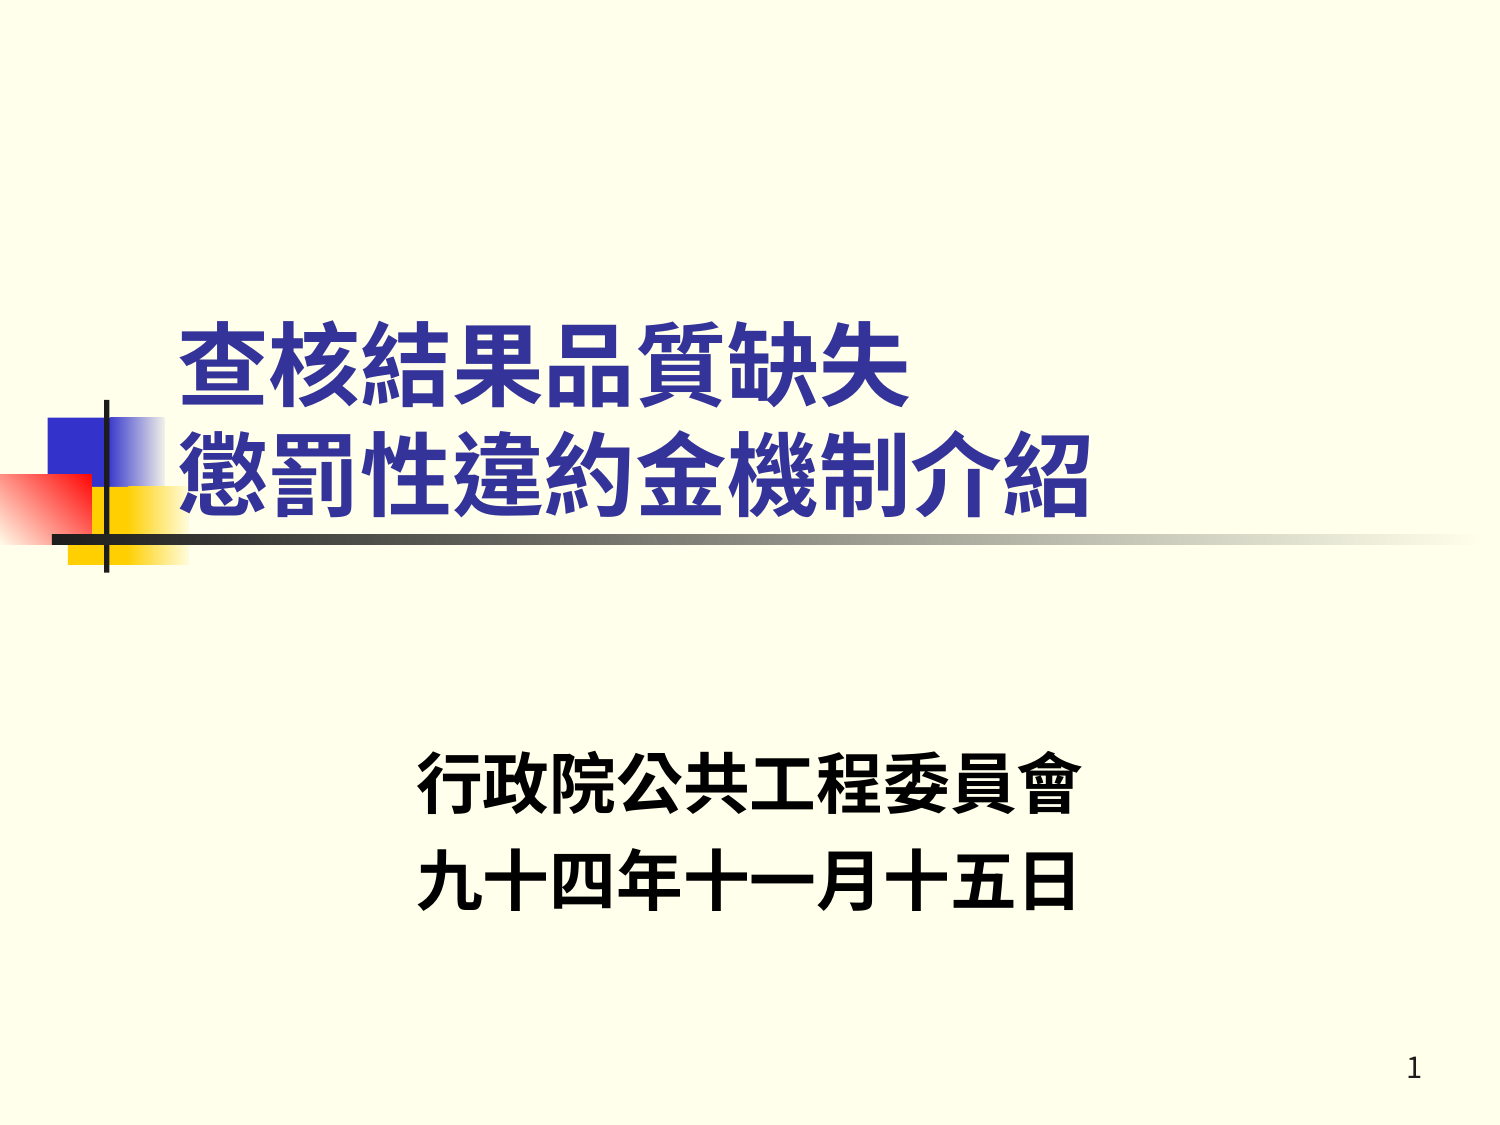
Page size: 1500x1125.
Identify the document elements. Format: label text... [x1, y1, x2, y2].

title 查核結果品質缺失 懲罰性違約金機制介紹 [162, 299, 1438, 488]
subtitle 行政院公共工程委員會 九十四年十一月十五日 [225, 637, 1276, 925]
